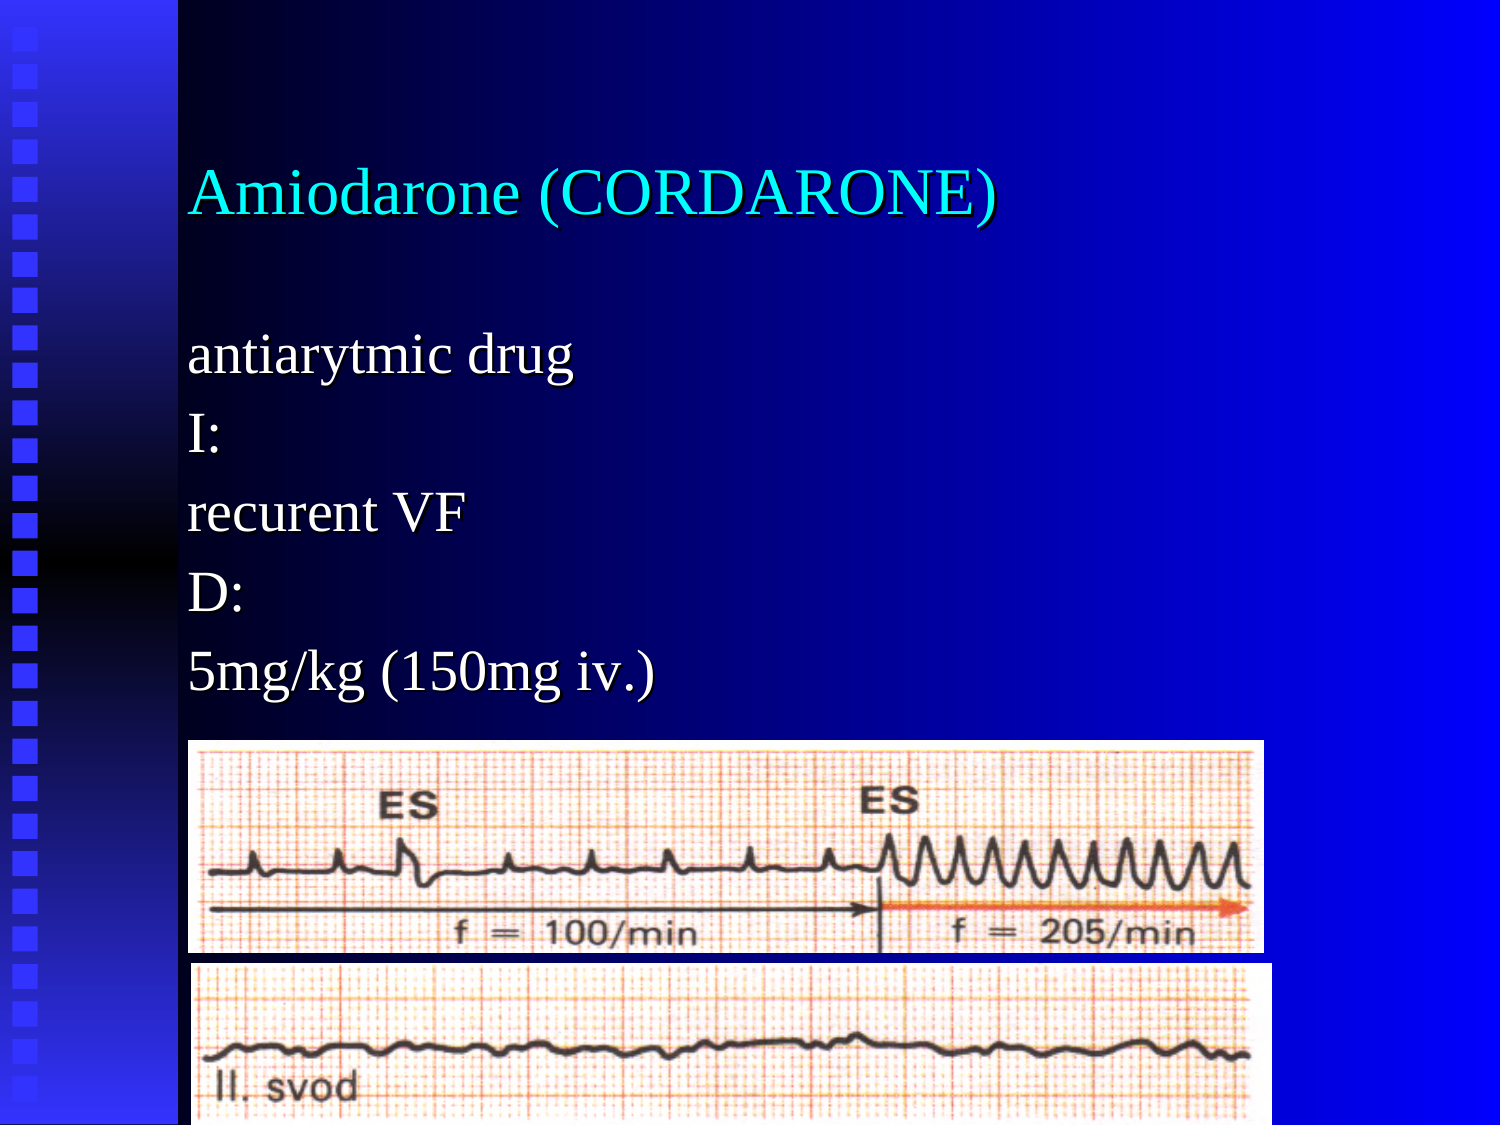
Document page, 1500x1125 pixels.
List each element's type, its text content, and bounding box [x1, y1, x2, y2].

picture [188, 740, 1264, 953]
picture [191, 963, 1272, 1125]
list antiarytmic drug I: recurent VF D: 5mg/kg (150mg iv.) [187, 324, 1463, 1001]
title Amiodarone (CORDARONE) [187, 99, 1463, 288]
